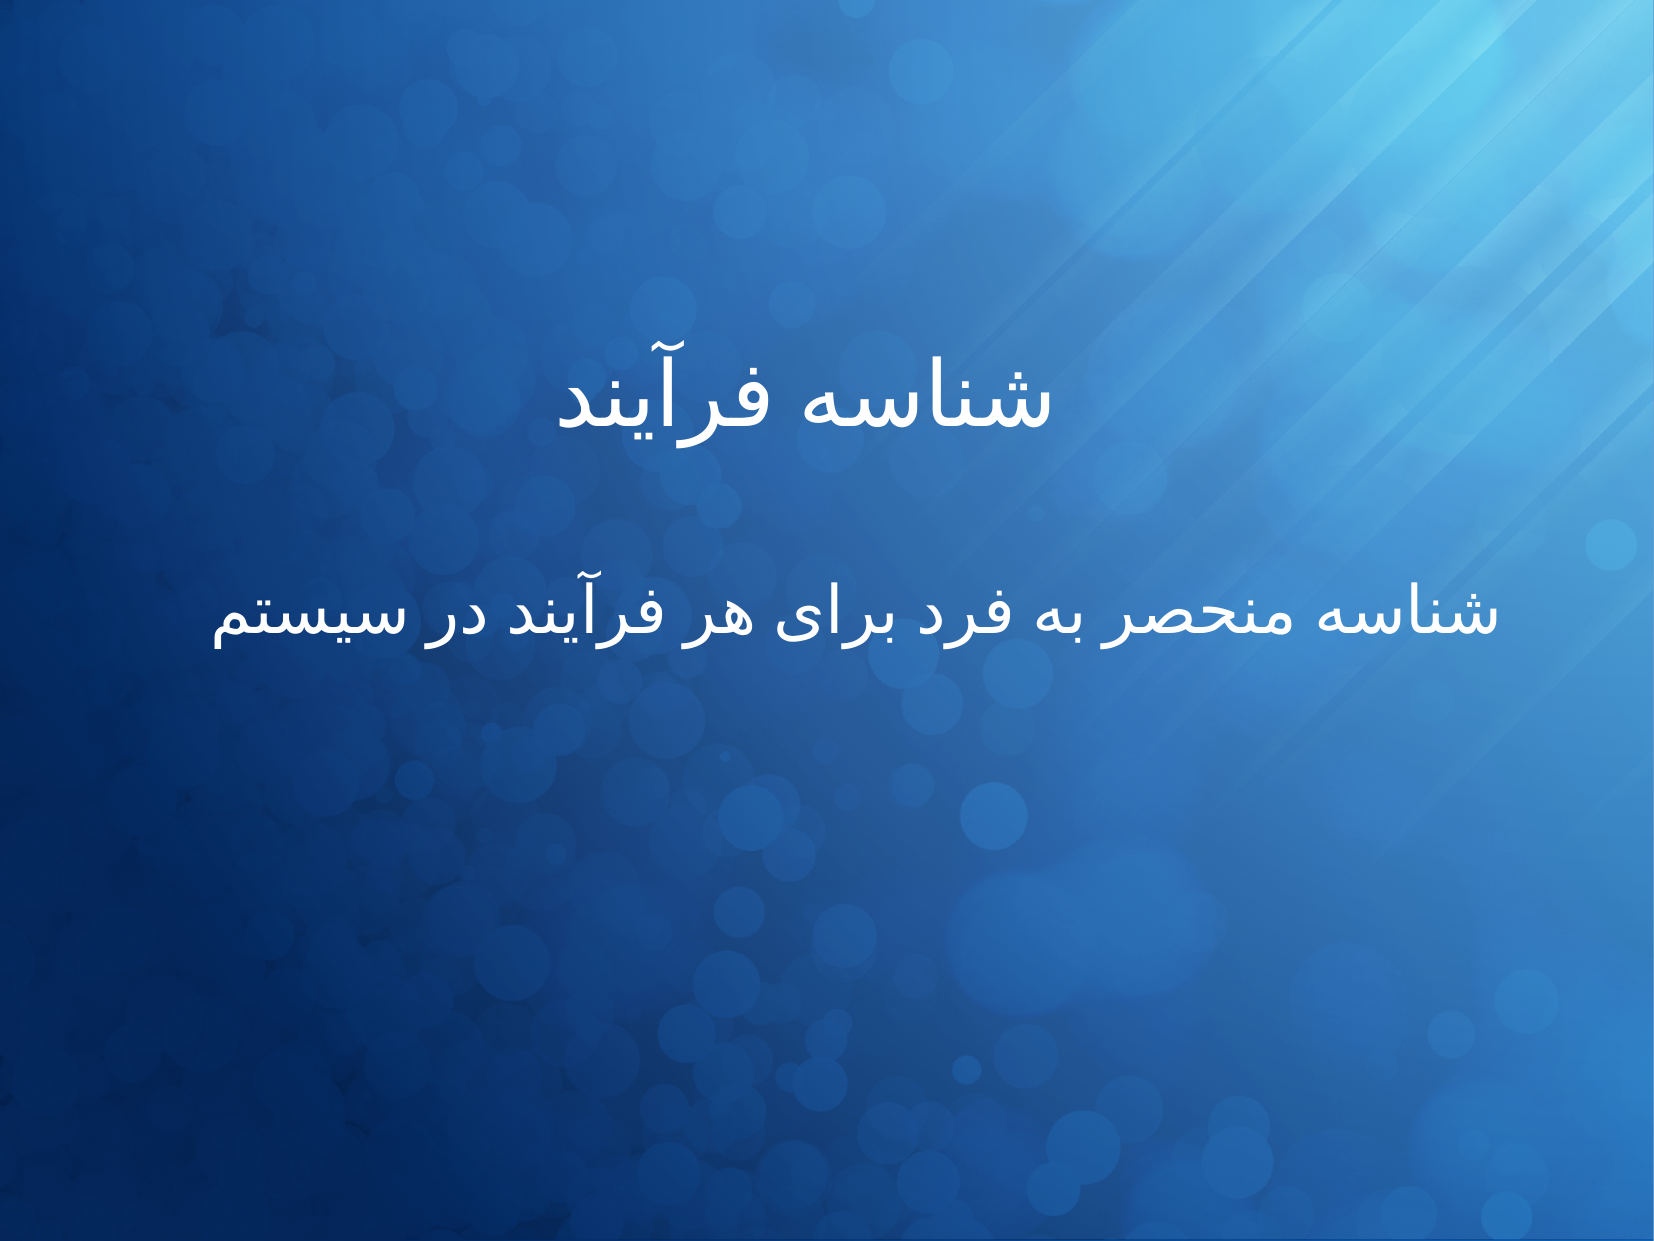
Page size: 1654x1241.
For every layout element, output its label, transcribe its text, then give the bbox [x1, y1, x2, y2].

list شناسه منحصر به فرد برای هر فرآیند در سیستم [122, 573, 1576, 938]
picture [0, 0, 1654, 1241]
title شناسه فرآیند [112, 319, 1501, 488]
